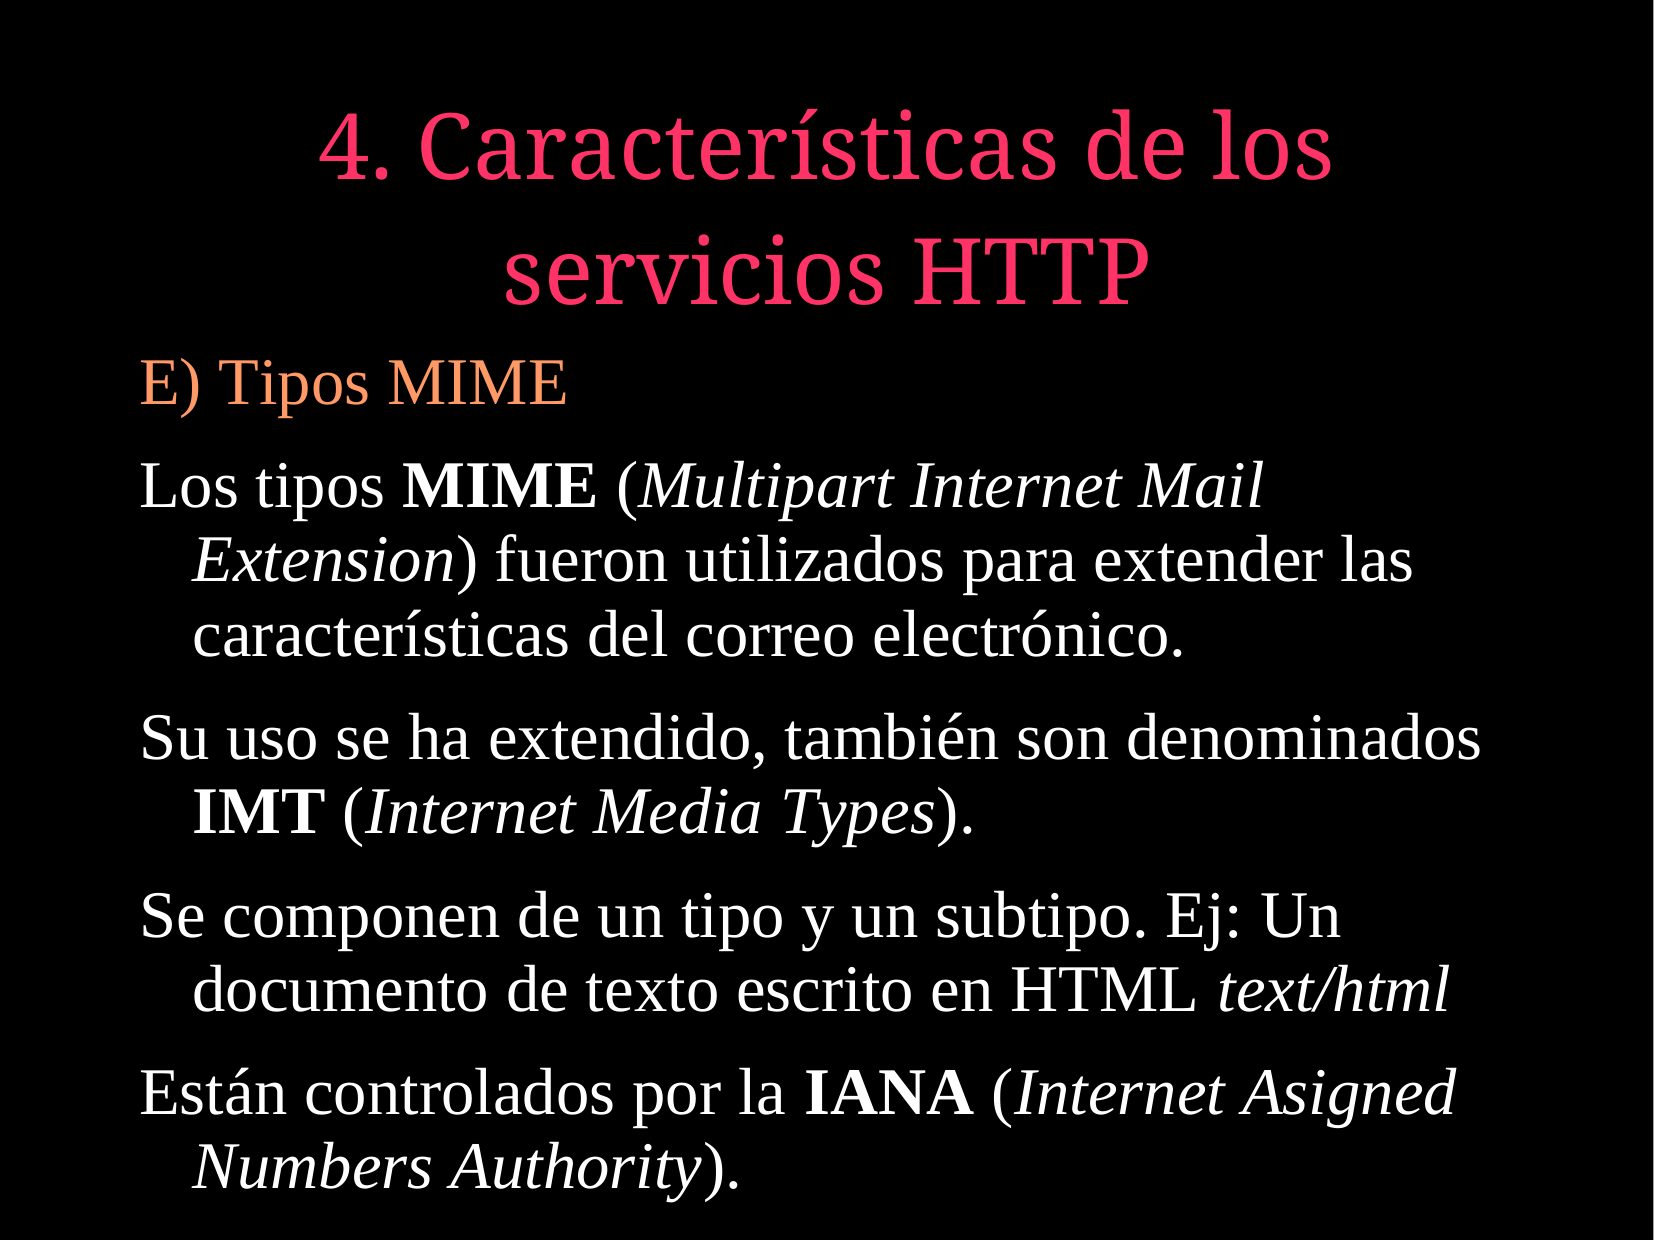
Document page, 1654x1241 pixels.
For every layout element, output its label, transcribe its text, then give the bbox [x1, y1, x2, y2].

list E) Tipos MIME Los tipos MIME (Multipart Internet Mail Extension) fueron utilizados para extender las características del correo electrónico. Su uso se ha extendido, también son denominados IMT (Internet Media Types). Se componen de un tipo y un subtipo. Ej: Un documento de texto escrito en HTML text/html Están controlados por la IANA (Internet Asigned Numbers Authority). [121, 344, 1534, 1204]
title 4. Características de los servicios HTTP [121, 82, 1534, 331]
